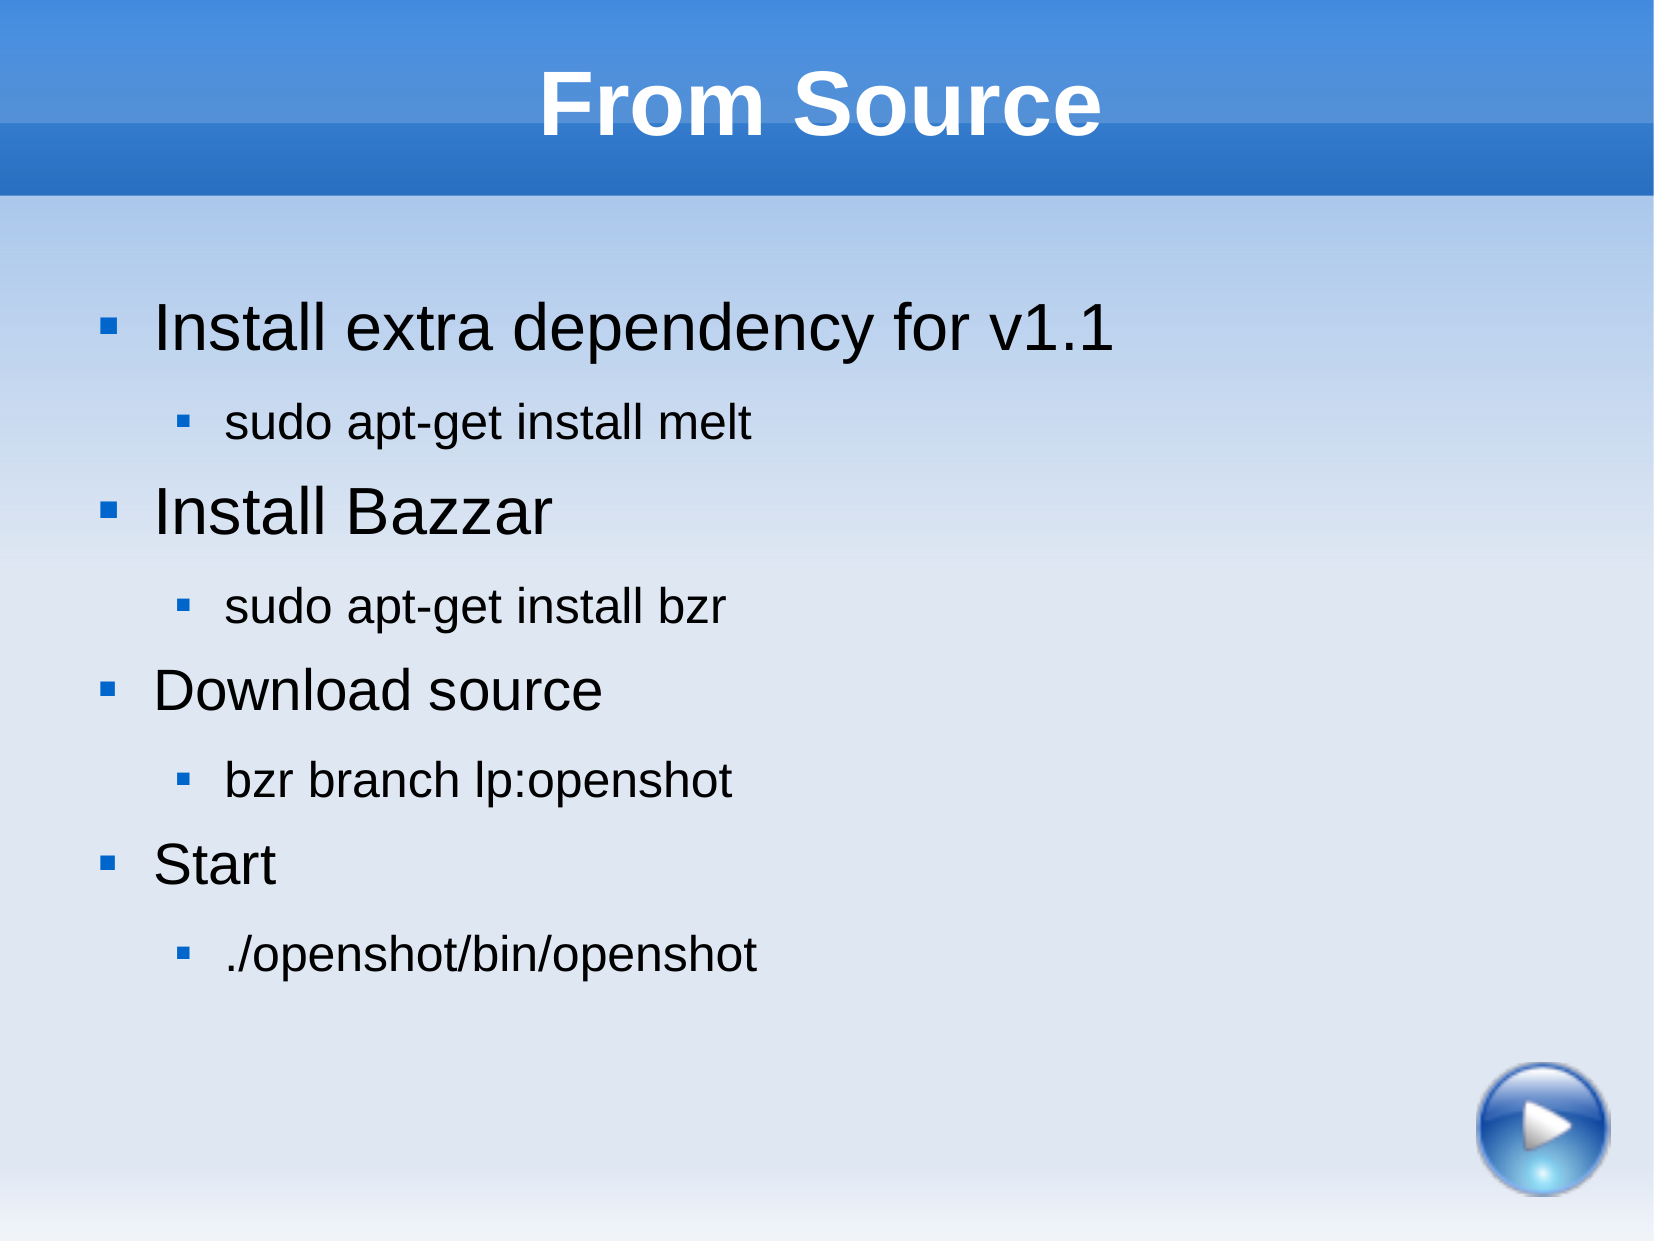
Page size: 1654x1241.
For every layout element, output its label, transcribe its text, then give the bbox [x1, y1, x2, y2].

title From Source [76, 7, 1565, 200]
picture [0, 0, 1654, 1241]
list Install extra dependency for v1.1 sudo apt-get install melt Install Bazzar sudo apt-get install bzr Download source bzr branch lp:openshot Start ./openshot/bin/openshot [82, 290, 1571, 1094]
